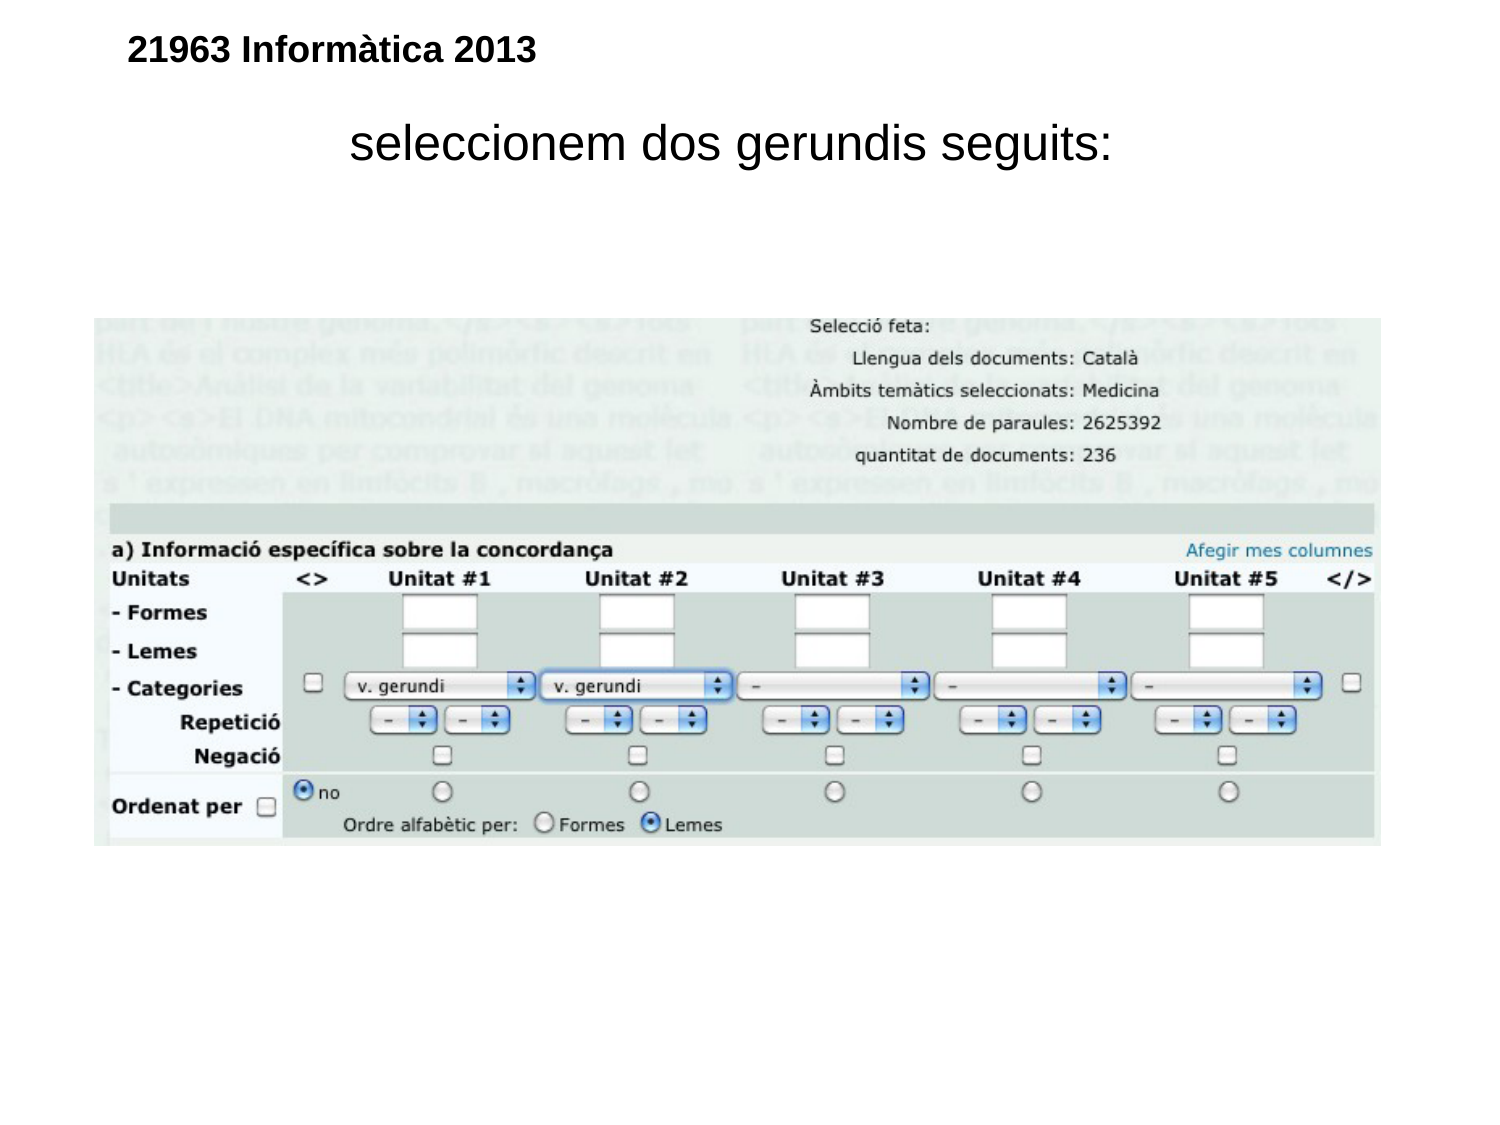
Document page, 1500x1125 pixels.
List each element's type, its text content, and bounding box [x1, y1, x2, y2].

picture [94, 318, 1381, 846]
text_box 21963 Informàtica 2013 [112, 20, 1388, 85]
text_box seleccionem dos gerundis seguits: [97, 95, 1366, 195]
